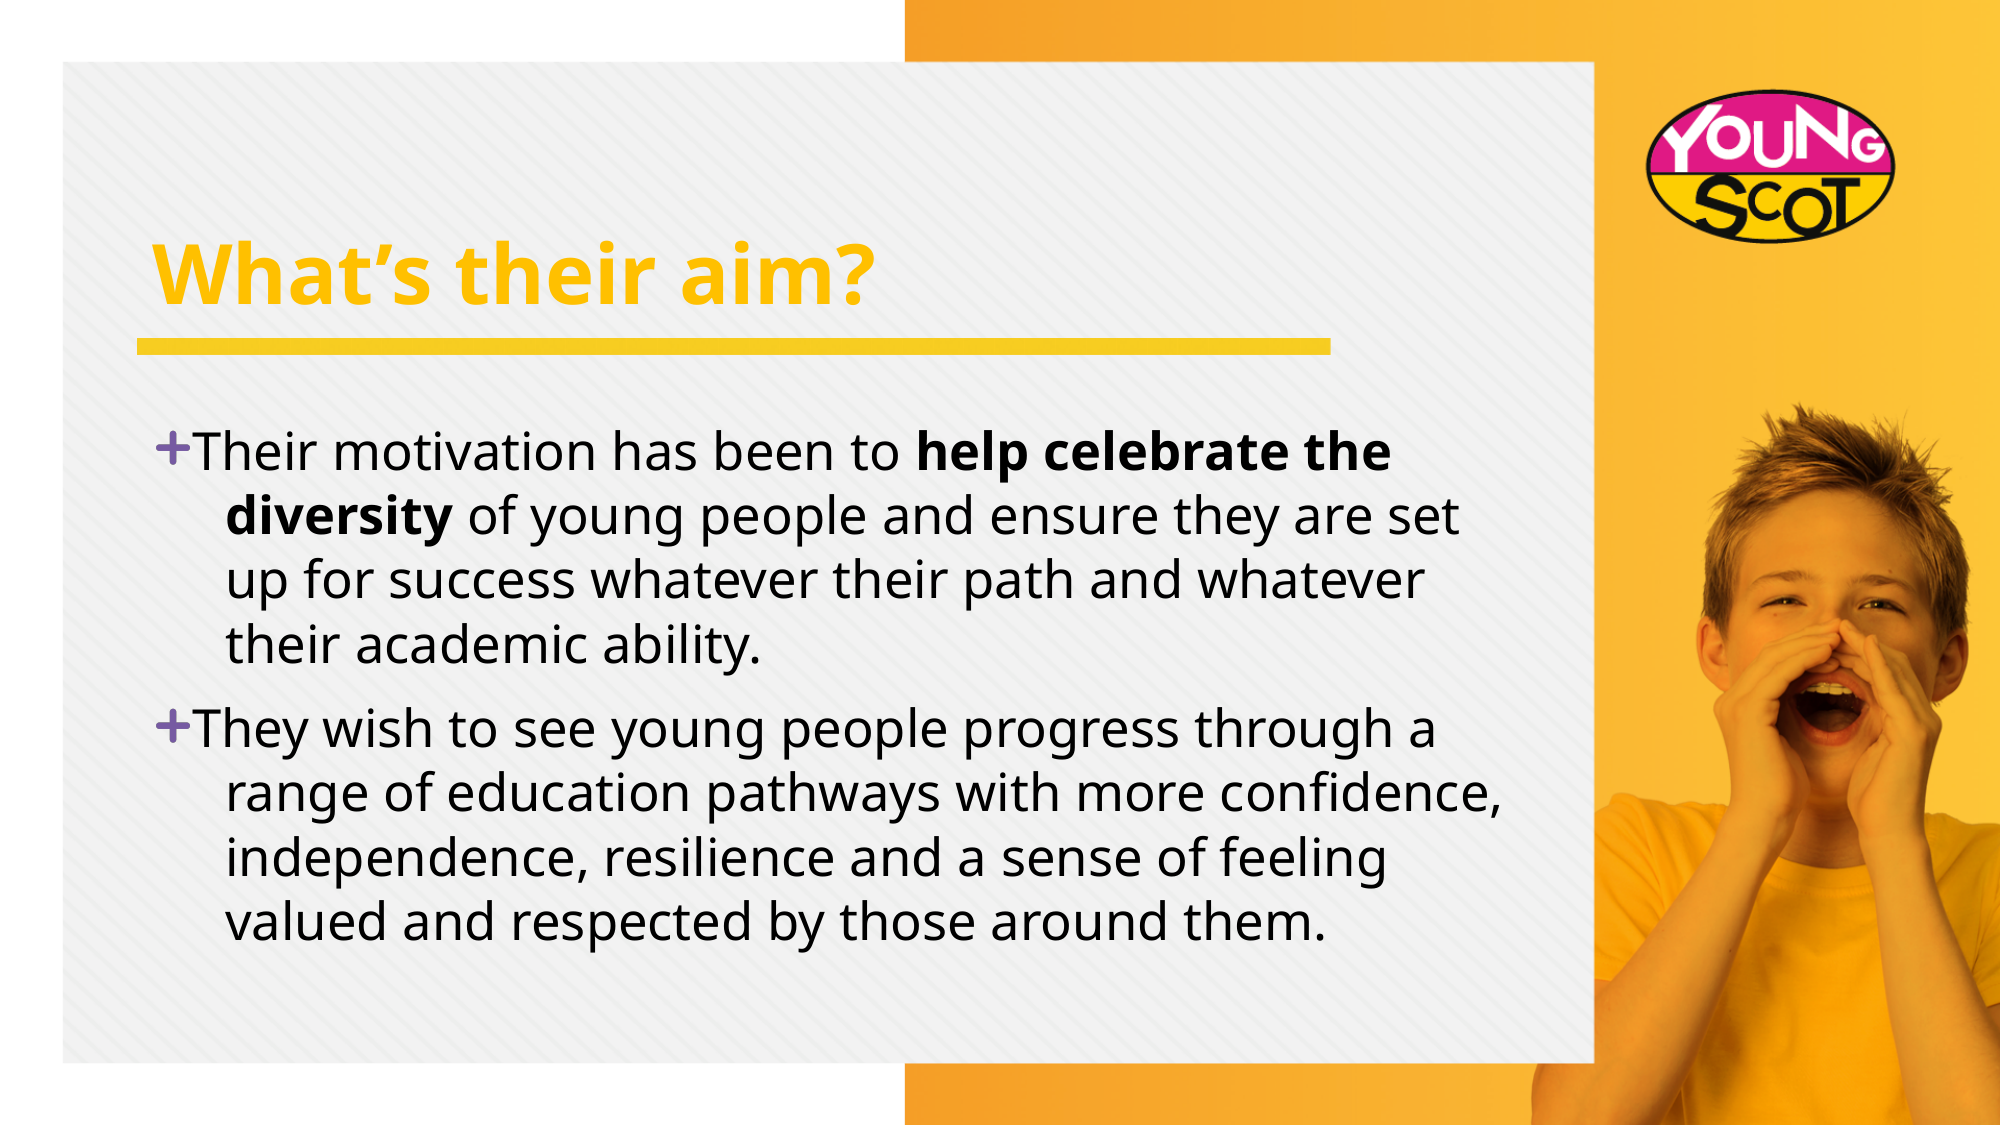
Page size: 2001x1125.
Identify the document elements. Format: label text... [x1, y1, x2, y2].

title What’s their aim? [137, 165, 1327, 383]
list Their motivation has been to help celebrate the diversity of young people and ensure they are set up for success whatever their path and whatever their academic ability. They wish to see young people progress through a range of education pathways with more confidence, independence, resilience and a sense of feeling valued and respected by those around them. [137, 411, 1542, 1015]
